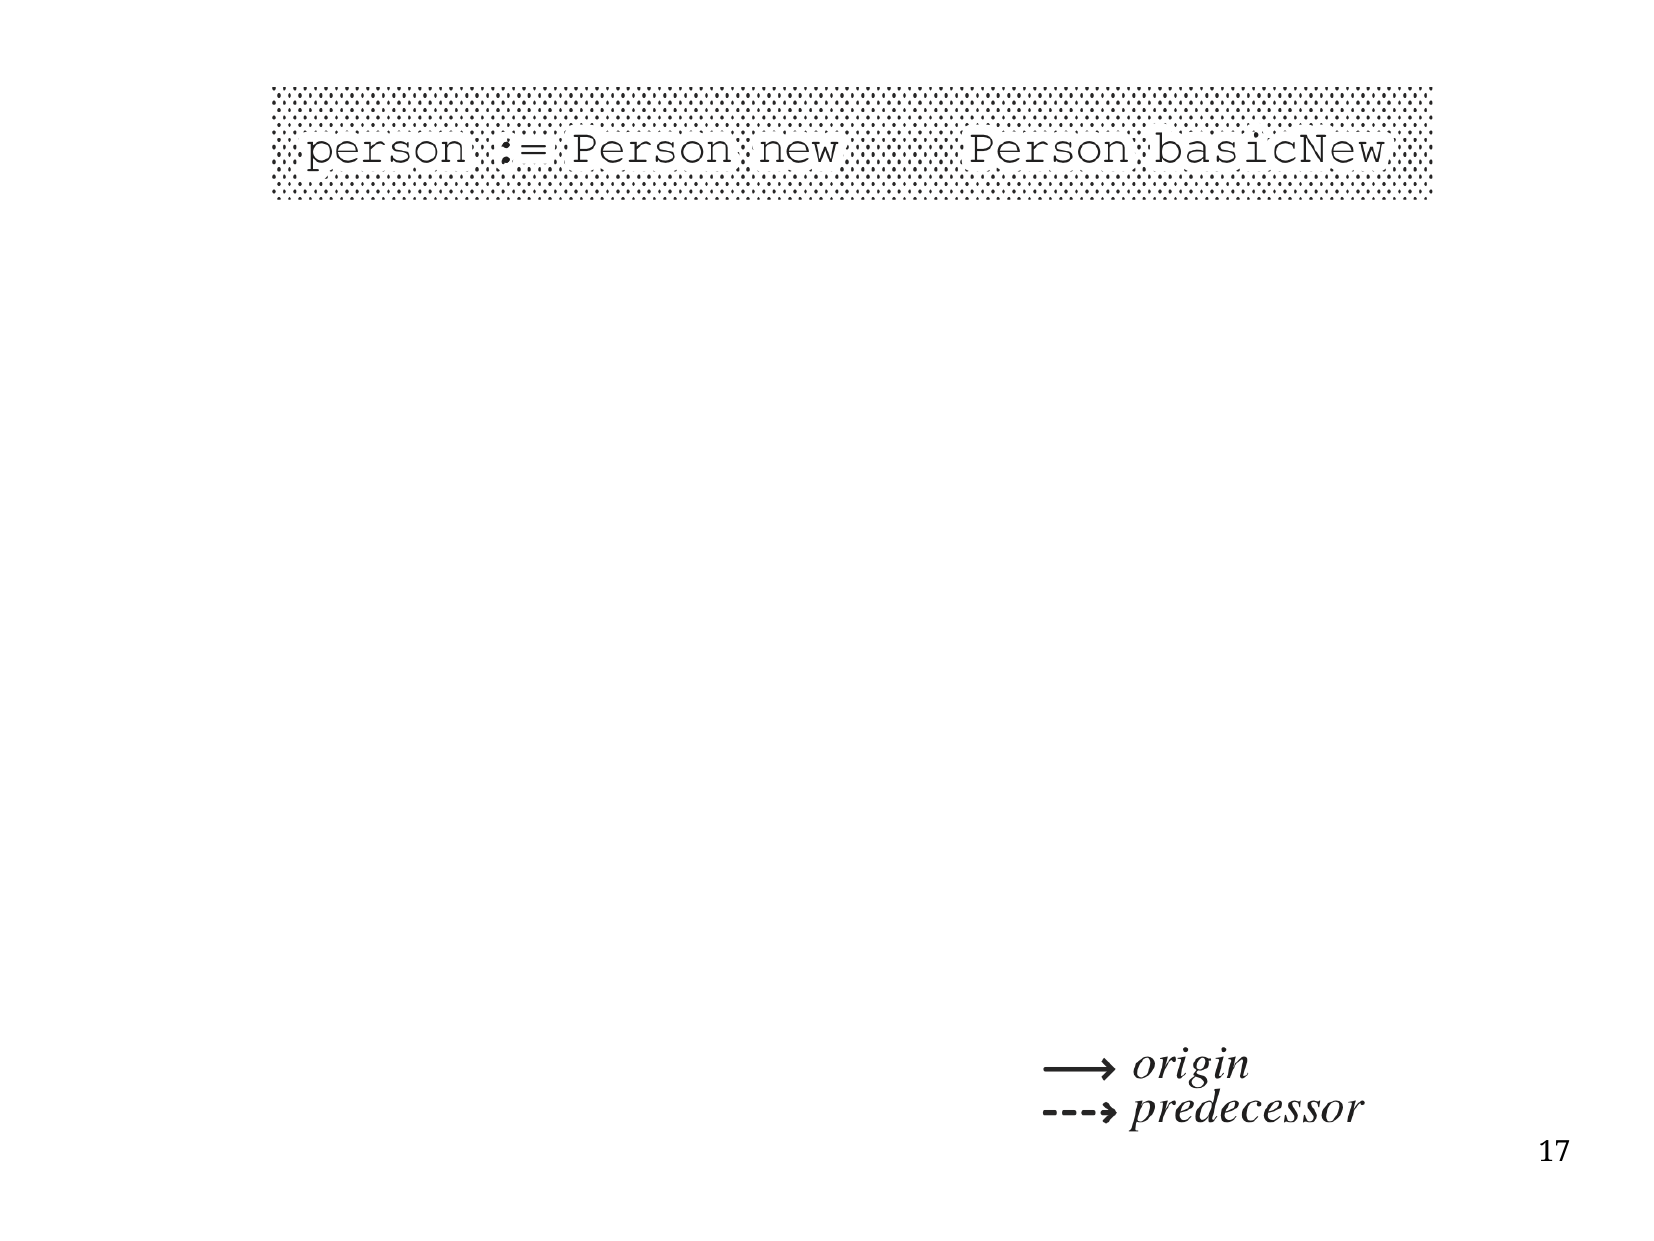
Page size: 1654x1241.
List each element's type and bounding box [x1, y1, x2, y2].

picture [270, 85, 1433, 1142]
